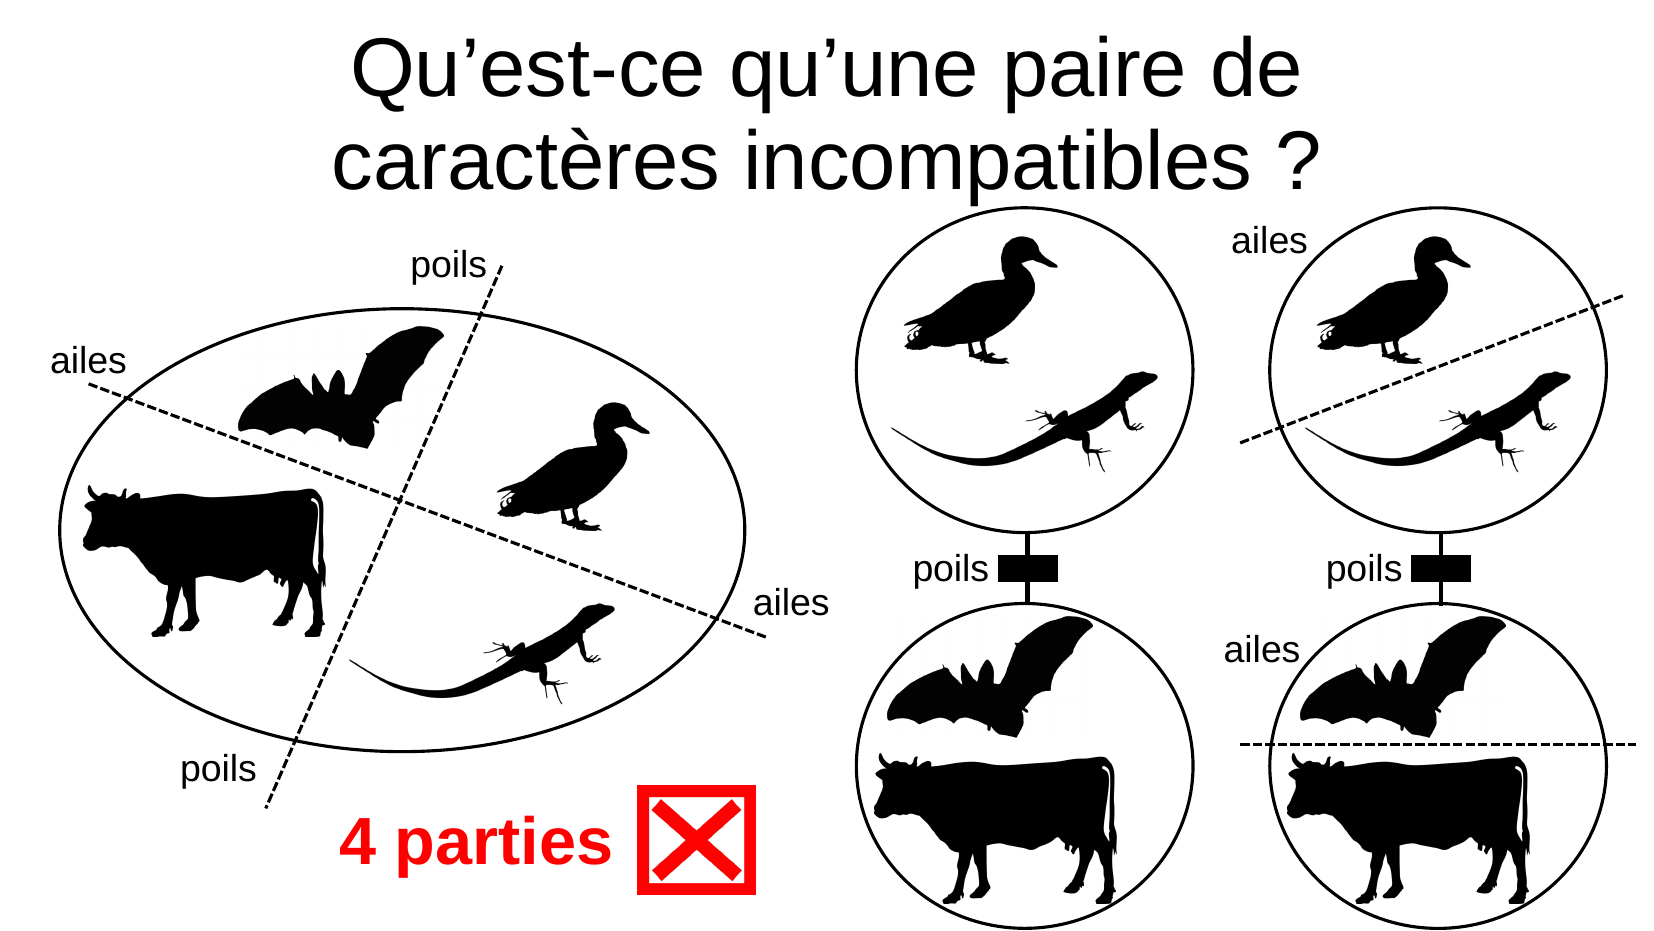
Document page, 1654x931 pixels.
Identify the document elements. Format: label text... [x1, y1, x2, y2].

text_box 4 parties [324, 797, 650, 916]
picture [885, 614, 958, 671]
picture [83, 485, 326, 637]
text_box ailes [1209, 620, 1351, 720]
title Qu’est-ce qu’une paire de caractères incompatibles ? [82, 21, 1571, 208]
picture [1305, 371, 1571, 473]
text_box ailes [1216, 212, 1359, 312]
text_box poils [165, 740, 272, 798]
picture [637, 785, 756, 895]
picture [236, 324, 444, 450]
picture [1298, 614, 1371, 624]
picture [903, 236, 1058, 365]
picture [1316, 236, 1471, 365]
picture [1287, 843, 1344, 904]
text_box ailes [738, 574, 880, 674]
text_box ailes [35, 332, 178, 432]
picture [1298, 614, 1506, 739]
text_box poils [395, 236, 502, 294]
picture [874, 844, 931, 904]
text_box [998, 555, 1058, 582]
picture [349, 603, 615, 705]
text_box poils [1311, 539, 1418, 597]
picture [1287, 753, 1530, 904]
picture [885, 614, 1093, 739]
text_box poils [897, 539, 1005, 597]
text_box [1411, 555, 1471, 582]
picture [496, 402, 650, 532]
picture [874, 753, 1117, 904]
picture [891, 371, 1158, 473]
